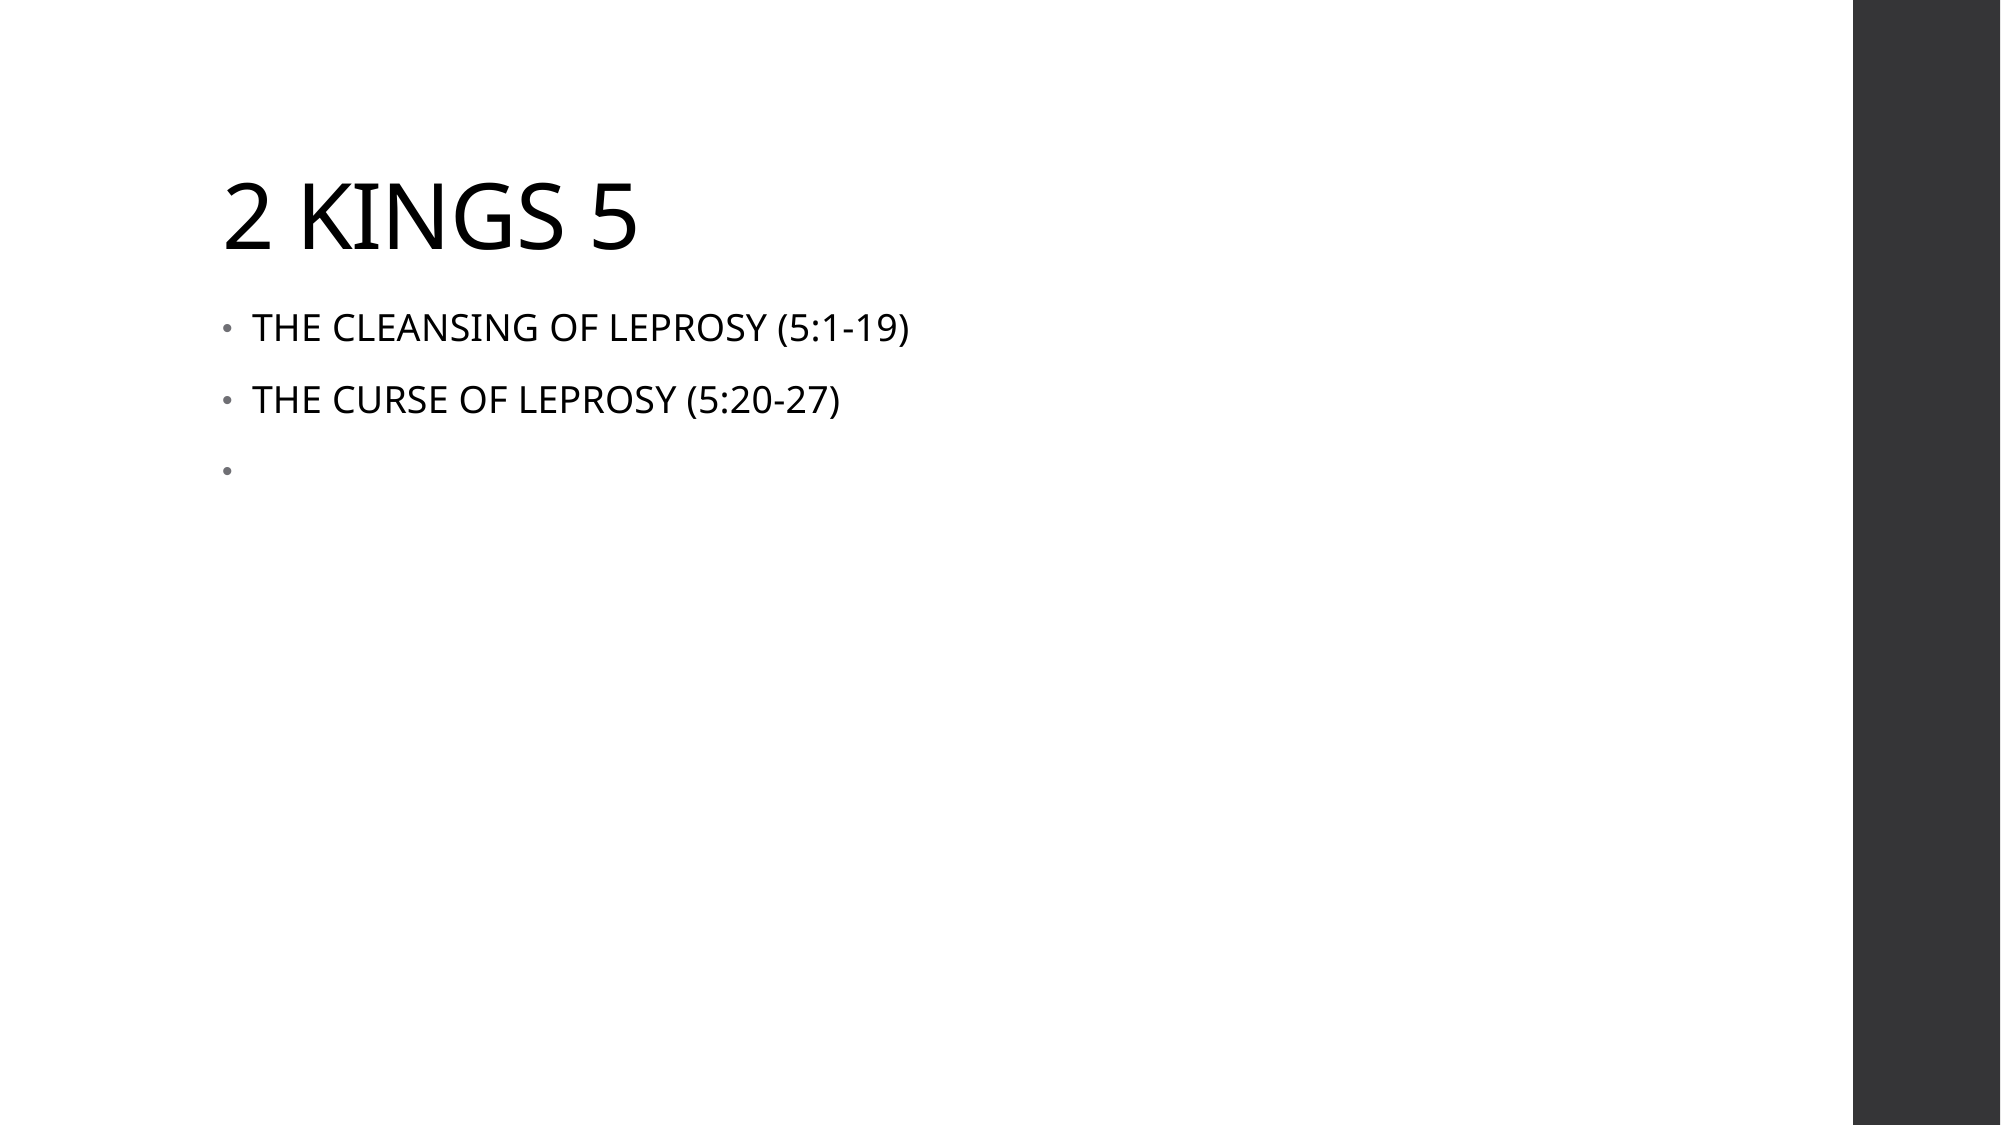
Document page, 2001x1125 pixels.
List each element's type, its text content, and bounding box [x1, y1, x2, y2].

title 2 KINGS 5 [206, 60, 1797, 278]
list THE CLEANSING OF LEPROSY (5:1-19) THE CURSE OF LEPROSY (5:20-27) [206, 299, 1617, 1014]
